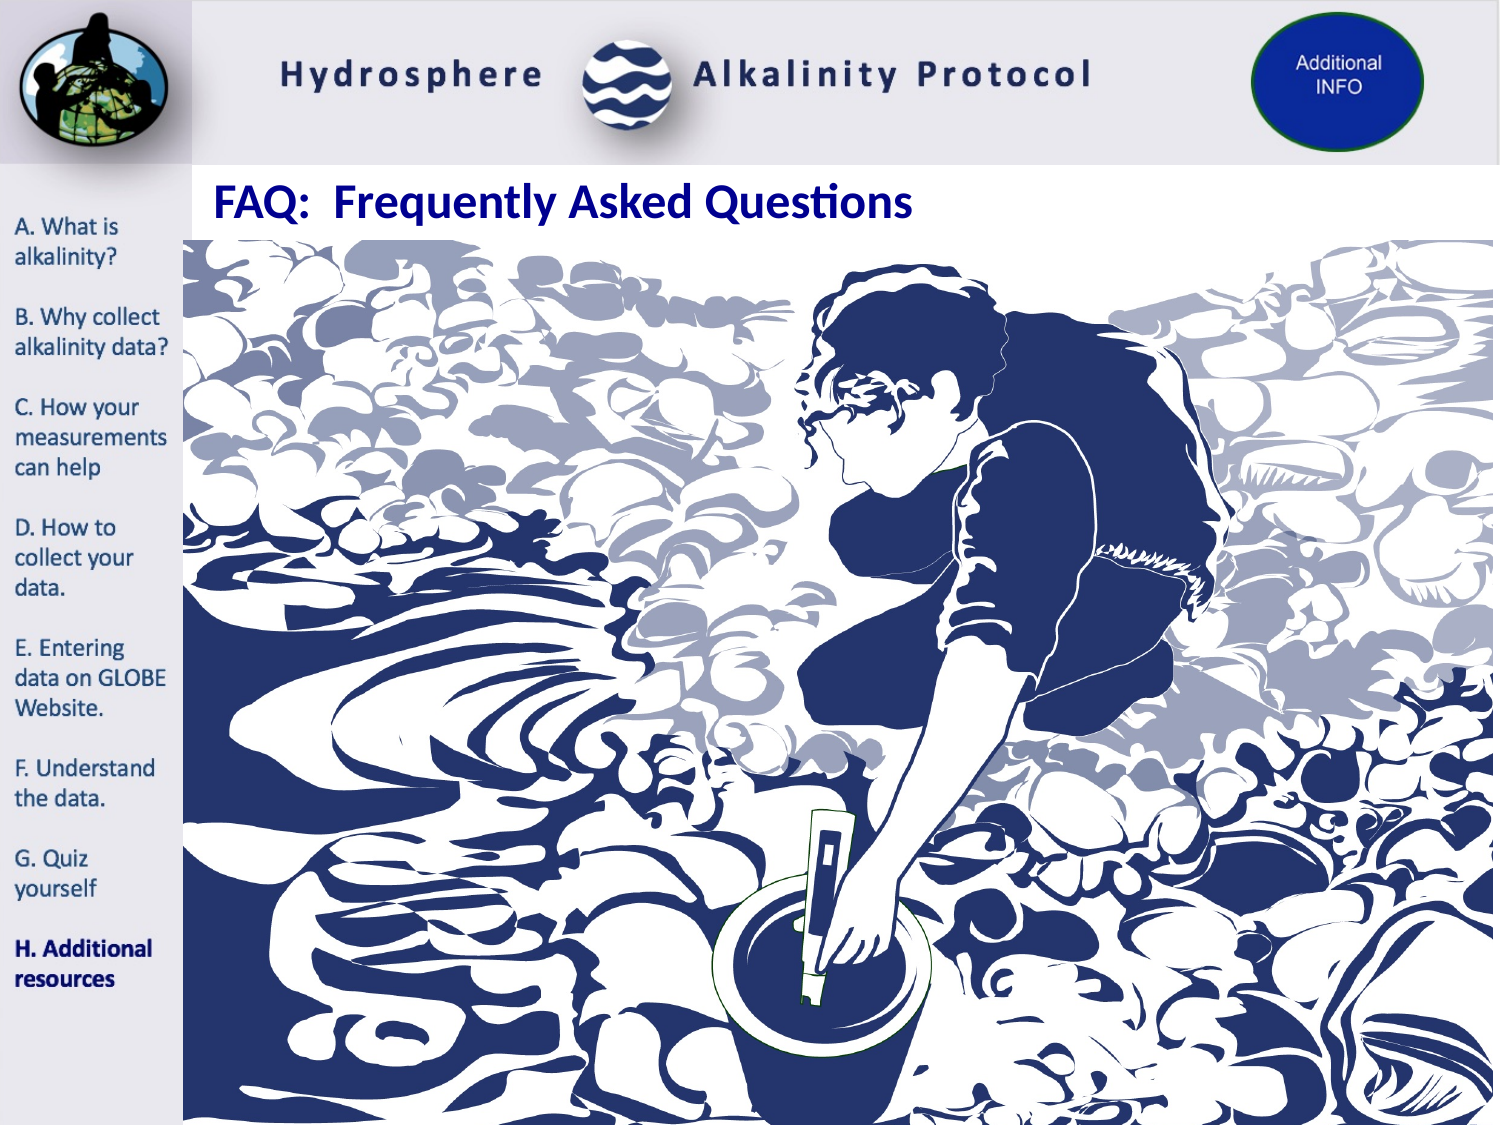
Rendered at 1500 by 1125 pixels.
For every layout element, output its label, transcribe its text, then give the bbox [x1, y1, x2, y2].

title FAQ: Frequently Asked Questions [198, 93, 1493, 240]
picture [0, 0, 1500, 1125]
